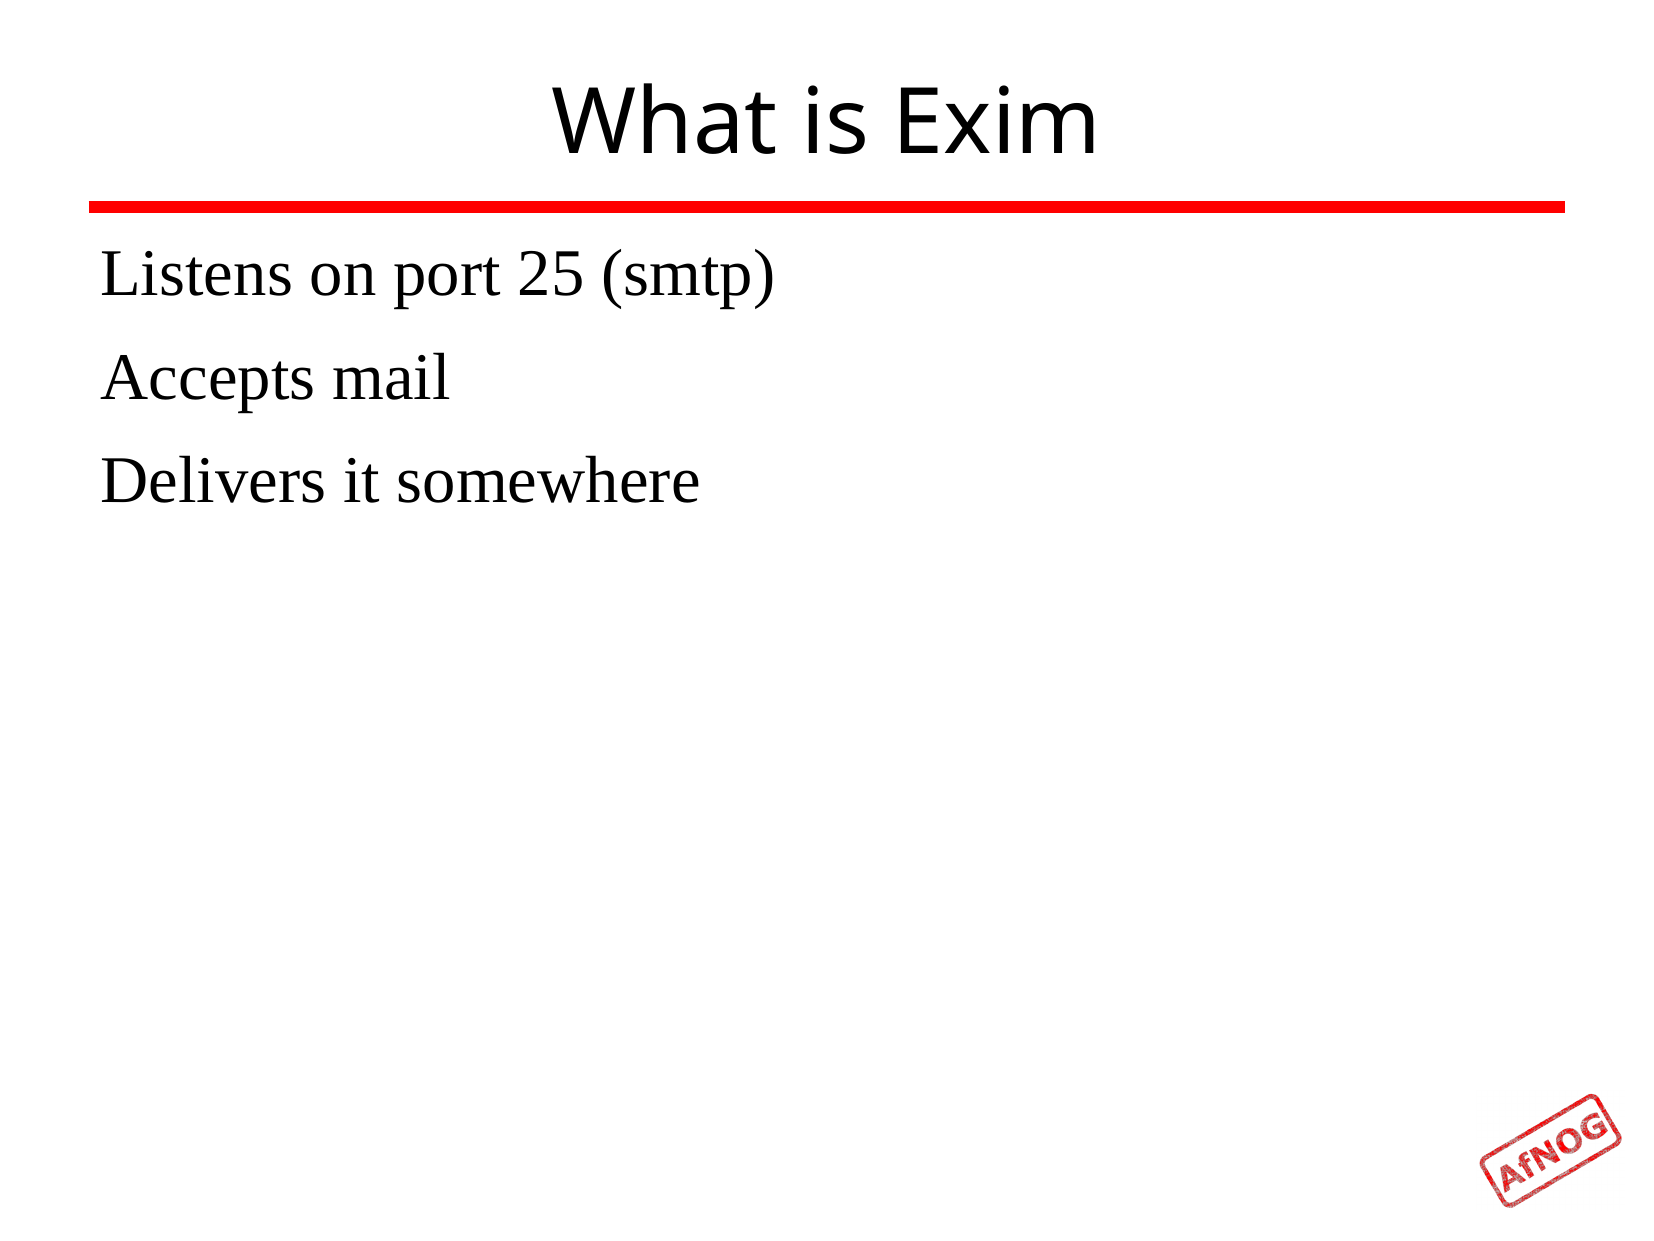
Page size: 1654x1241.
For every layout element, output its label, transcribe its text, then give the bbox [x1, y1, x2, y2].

list Listens on port 25 (smtp) Accepts mail Delivers it somewhere [82, 236, 1571, 1123]
title What is Exim [88, 29, 1565, 207]
picture [1476, 1090, 1625, 1211]
